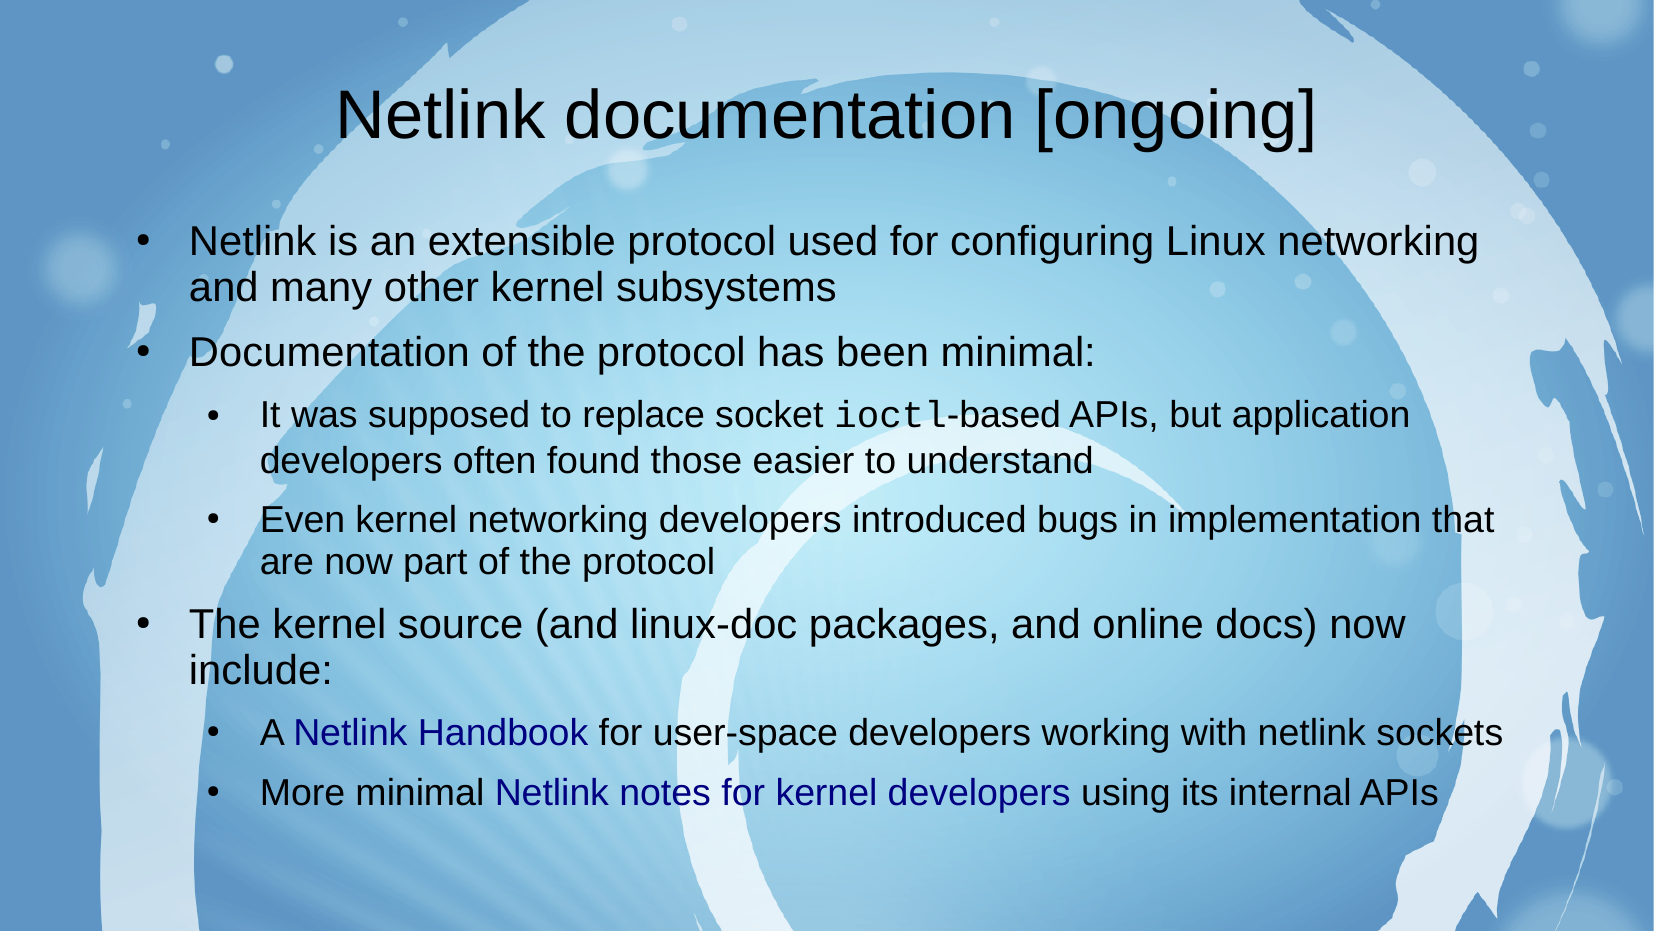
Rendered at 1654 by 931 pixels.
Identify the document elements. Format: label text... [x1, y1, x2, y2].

picture [0, 0, 1654, 931]
title Netlink documentation [ongoing] [118, 37, 1536, 193]
list Netlink is an extensible protocol used for configuring Linux networking and many other kernel subsystems Documentation of the protocol has been minimal: It was supposed to replace socket ioctl-based APIs, but application developers often found those easier to understand Even kernel networking developers introduced bugs in implementation that are now part of the protocol The kernel source (and linux-doc packages, and online docs) now include: A Netlink Handbook for user-space developers working with netlink sockets More minimal Netlink notes for kernel developers using its internal APIs [118, 217, 1536, 832]
